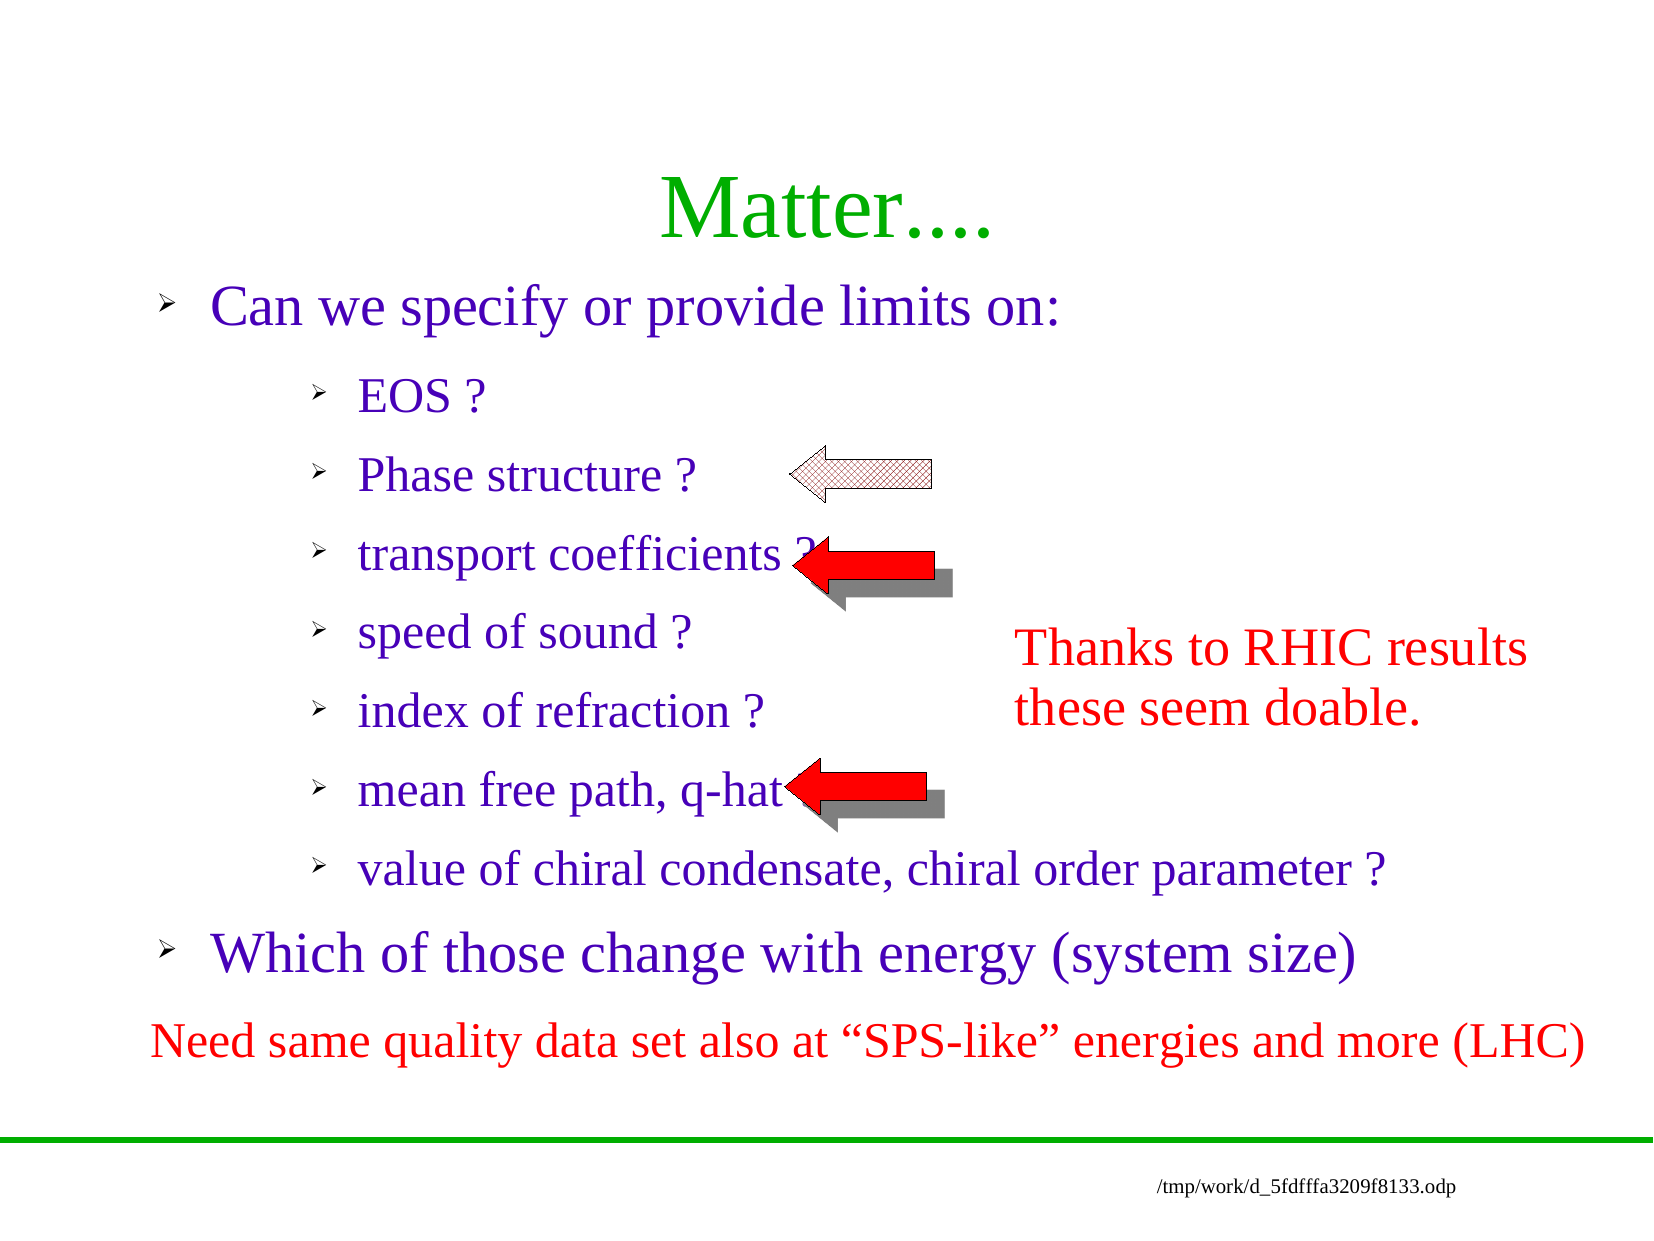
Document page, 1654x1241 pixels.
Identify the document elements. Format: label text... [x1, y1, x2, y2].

text_box [789, 445, 932, 503]
text_box Need same quality data set also at “SPS-like” energies and more (LHC) [150, 1012, 1588, 1068]
list Can we specify or provide limits on: EOS ? Phase structure ? transport coefficients ? speed of sound ? index of refraction ? mean free path, q-hat ? value of chiral condensate, chiral order parameter ? Which of those change with energy (system size) [121, 273, 1534, 1055]
text_box Thanks to RHIC results these seem doable. [1015, 616, 1530, 789]
text_box [784, 758, 927, 815]
text_box [792, 536, 935, 594]
title Matter.... [121, 102, 1534, 273]
